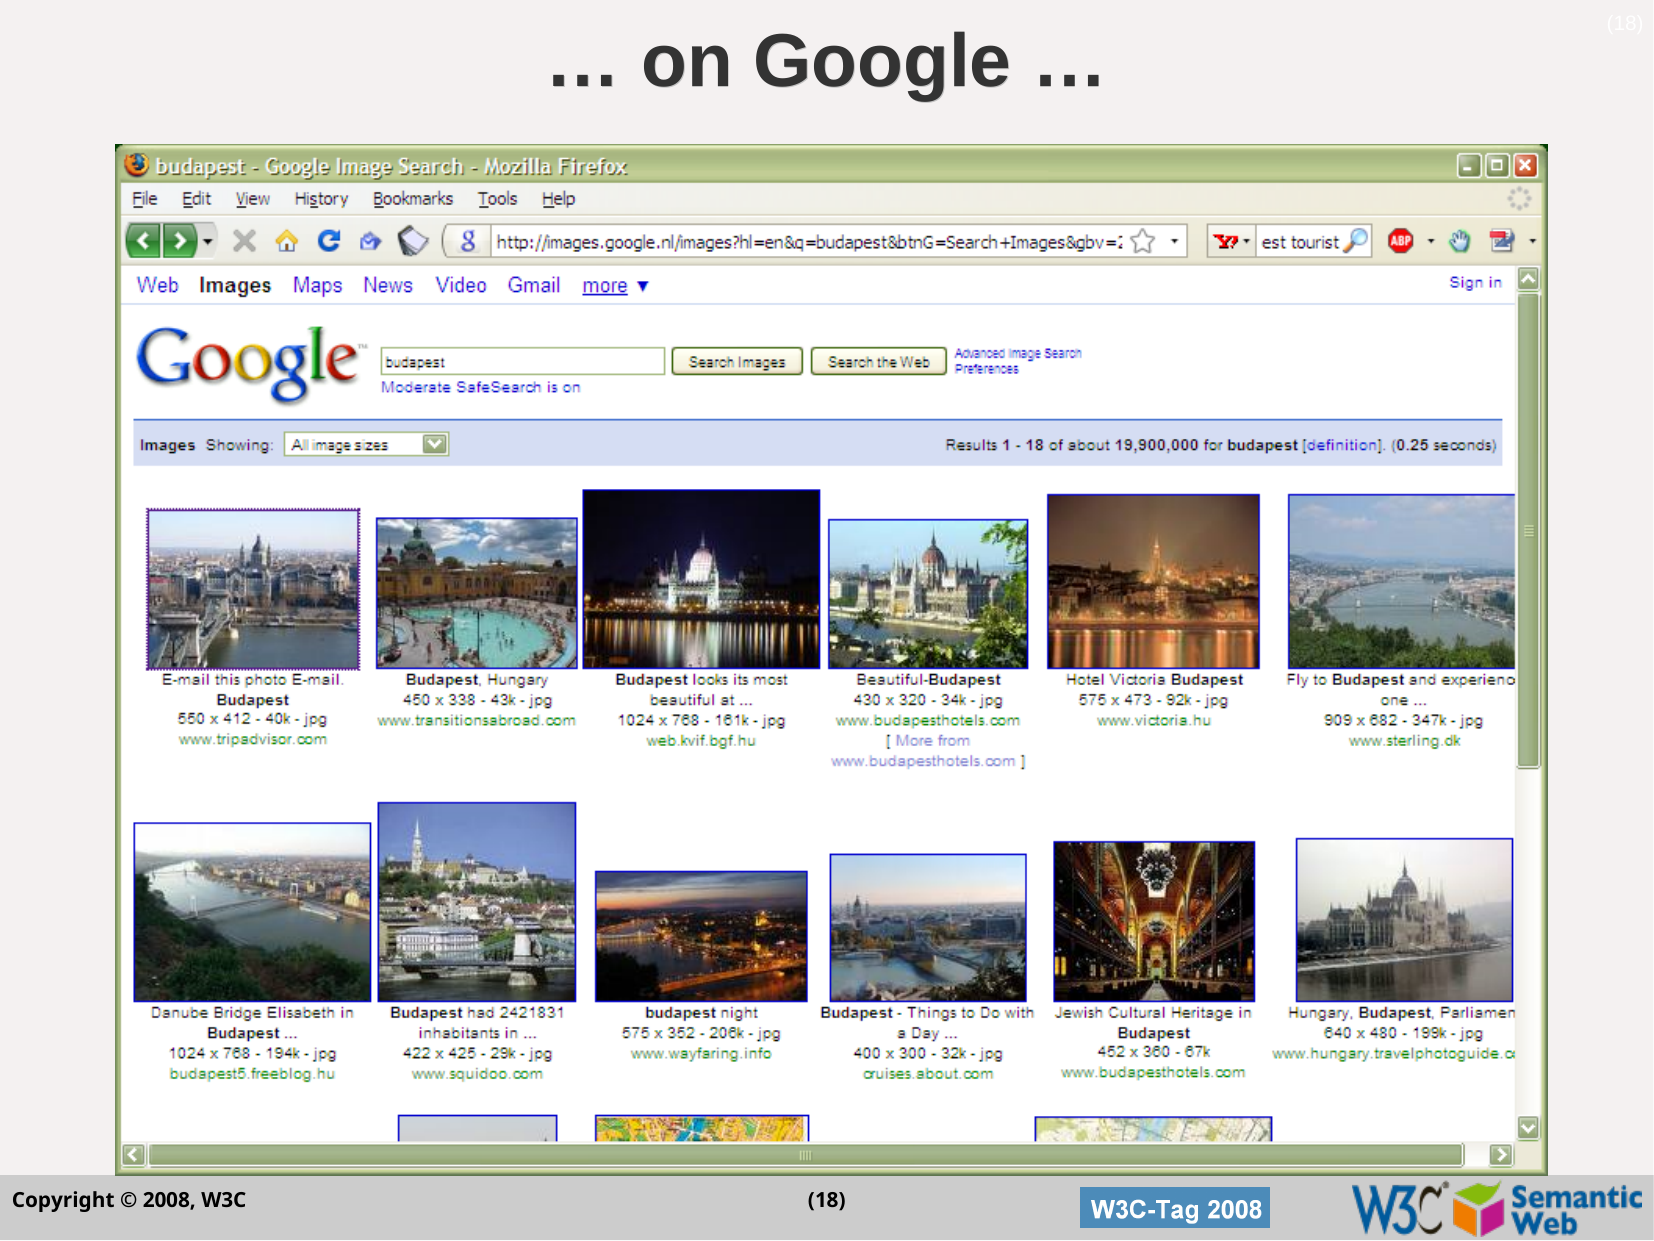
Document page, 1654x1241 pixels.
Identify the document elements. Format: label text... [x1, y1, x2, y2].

picture [115, 144, 1548, 1177]
picture [1080, 1187, 1270, 1228]
title … on Google … [0, 0, 1654, 119]
picture [1352, 1178, 1642, 1237]
